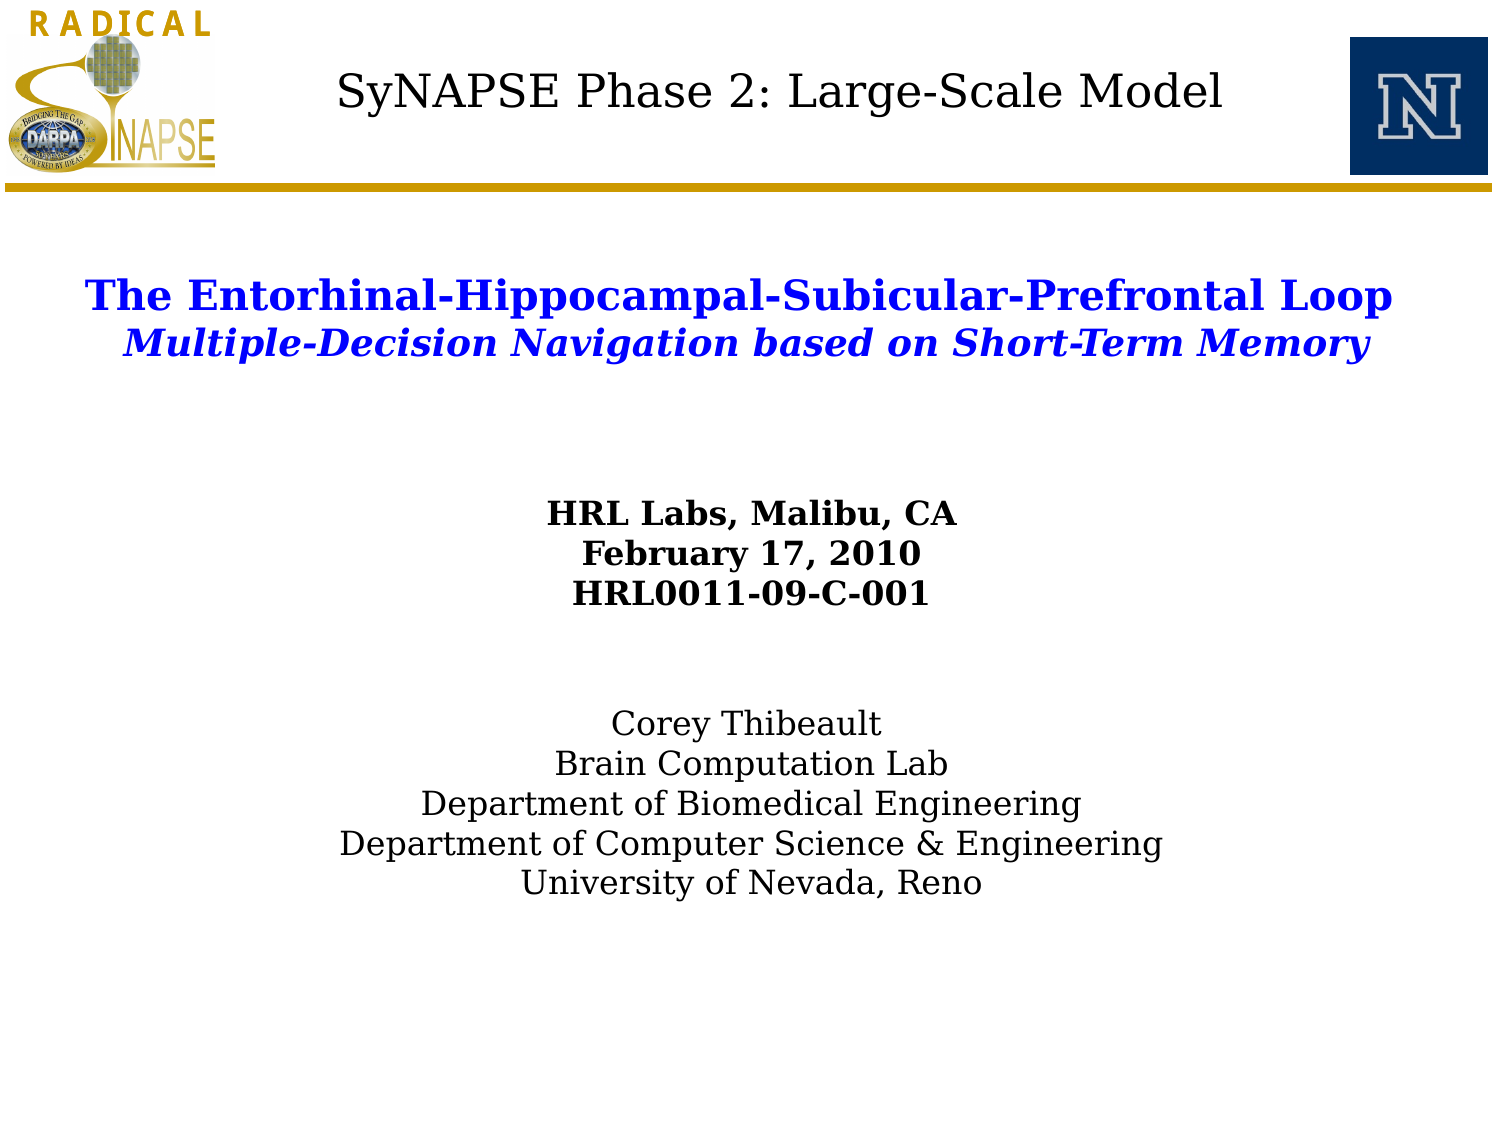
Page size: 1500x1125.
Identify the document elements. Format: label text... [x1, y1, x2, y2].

picture [1350, 37, 1488, 175]
text_box The Entorhinal-Hippocampal-Subicular-Prefrontal Loop Multiple-Decision Navigation based on Short-Term Memory [70, 261, 1424, 372]
text_box Corey Thibeault Brain Computation Lab Department of Biomedical Engineering Department of Computer Science & Engineering University of Nevada, Reno [151, 694, 1352, 950]
text_box HRL Labs, Malibu, CA February 17, 2010 HRL0011-09-C-001 [161, 484, 1342, 620]
text_box SyNAPSE Phase 2: Large-Scale Model [320, 54, 1239, 125]
